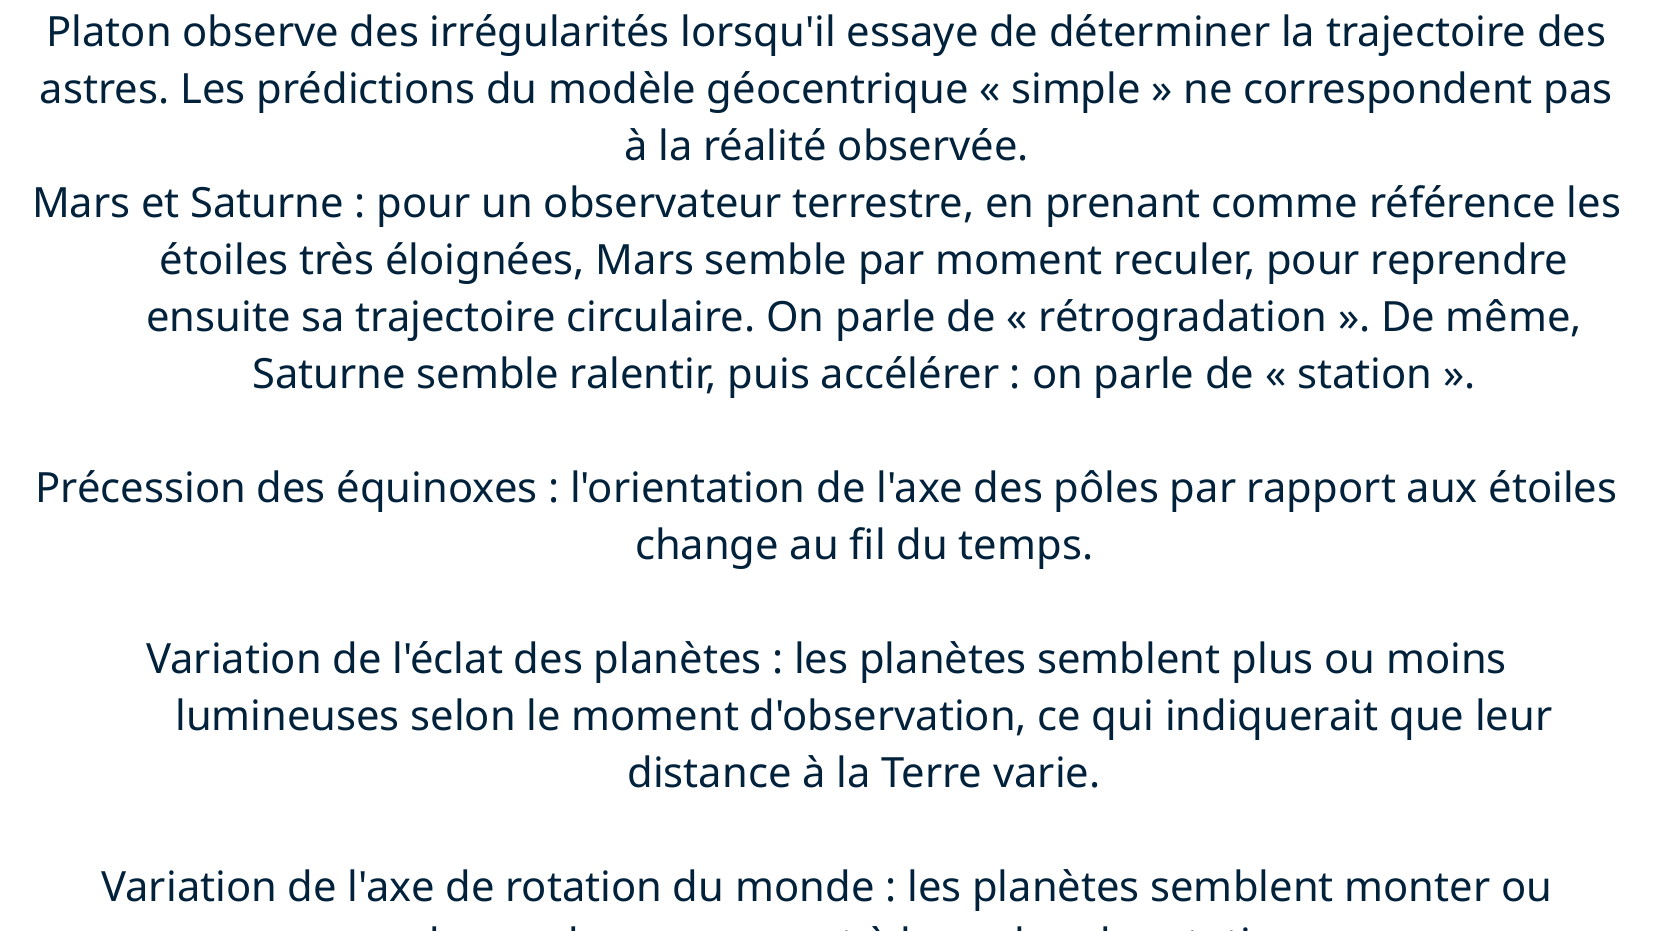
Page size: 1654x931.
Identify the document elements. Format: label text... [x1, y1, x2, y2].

subtitle Les limites du modèle géocentrique Platon observe des irrégularités lorsqu'il essaye de déterminer la trajectoire des astres. Les prédictions du modèle géocentrique « simple » ne correspondent pas à la réalité observée. Mars et Saturne : pour un observateur terrestre, en prenant comme référence les étoiles très éloignées, Mars semble par moment reculer, pour reprendre ensuite sa trajectoire circulaire. On parle de « rétrogradation ». De même, Saturne semble ralentir, puis accélérer : on parle de « station ». Précession des équinoxes : l'orientation de l'axe des pôles par rapport aux étoiles change au fil du temps. Variation de l'éclat des planètes : les planètes semblent plus ou moins lumineuses selon le moment d'observation, ce qui indiquerait que leur distance à la Terre varie. Variation de l'axe de rotation du monde : les planètes semblent monter ou descendre par rapport à leur plan de rotation. [29, 18, 1625, 898]
